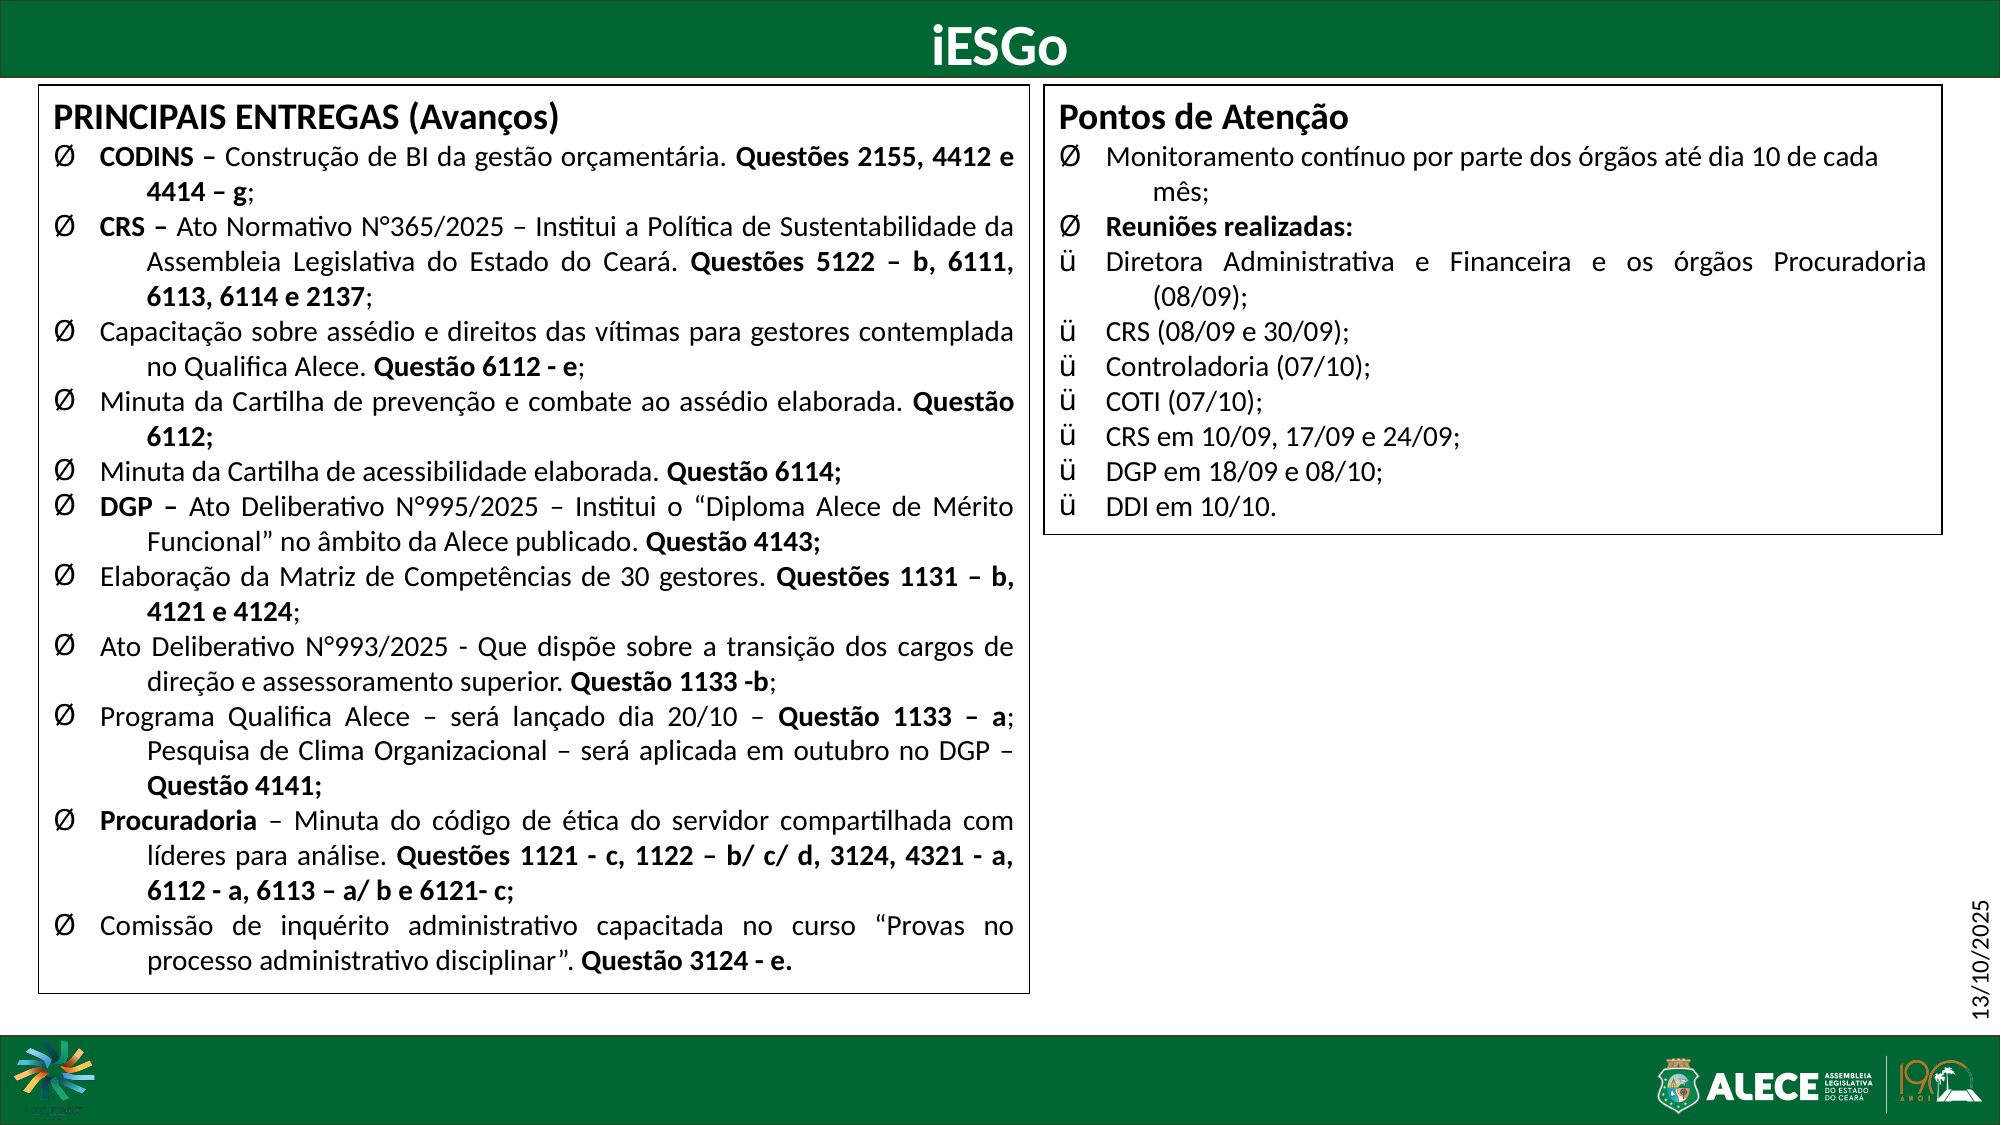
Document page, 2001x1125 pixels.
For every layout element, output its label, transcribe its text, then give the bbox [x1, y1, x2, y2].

picture [1625, 982, 2000, 1125]
text_box [0, 1036, 1625, 1125]
text_box 13/10/2025 [1956, 883, 2000, 1037]
text_box PRINCIPAIS ENTREGAS (Avanços) CODINS – Construção de BI da gestão orçamentária. Questões 2155, 4412 e 4414 – g; CRS – Ato Normativo N°365/2025 – Institui a Política de Sustentabilidade da Assembleia Legislativa do Estado do Ceará. Questões 5122 – b, 6111, 6113, 6114 e 2137; Capacitação sobre assédio e direitos das vítimas para gestores contemplada no Qualifica Alece. Questão 6112 - e; Minuta da Cartilha de prevenção e combate ao assédio elaborada. Questão 6112; Minuta da Cartilha de acessibilidade elaborada. Questão 6114; DGP – Ato Deliberativo N°995/2025 – Institui o “Diploma Alece de Mérito Funcional” no âmbito da Alece publicado. Questão 4143; Elaboração da Matriz de Competências de 30 gestores. Questões 1131 – b, 4121 e 4124; Ato Deliberativo N°993/2025 - Que dispõe sobre a transição dos cargos de direção e assessoramento superior. Questão 1133 -b; Programa Qualifica Alece – será lançado dia 20/10 – Questão 1133 – a; Pesquisa de Clima Organizacional – será aplicada em outubro no DGP – Questão 4141; Procuradoria – Minuta do código de ética do servidor compartilhada com líderes para análise. Questões 1121 - c, 1122 – b/ c/ d, 3124, 4321 - a, 6112 - a, 6113 – a/ b e 6121- c; Comissão de inquérito administrativo capacitada no curso “Provas no processo administrativo disciplinar”. Questão 3124 - e. [38, 84, 1030, 994]
text_box iESGo [0, 0, 2000, 77]
text_box Pontos de Atenção Monitoramento contínuo por parte dos órgãos até dia 10 de cada mês; Reuniões realizadas: Diretora Administrativa e Financeira e os órgãos Procuradoria (08/09); CRS (08/09 e 30/09); Controladoria (07/10); COTI (07/10); CRS em 10/09, 17/09 e 24/09; DGP em 18/09 e 08/10; DDI em 10/10. [1043, 84, 1942, 535]
